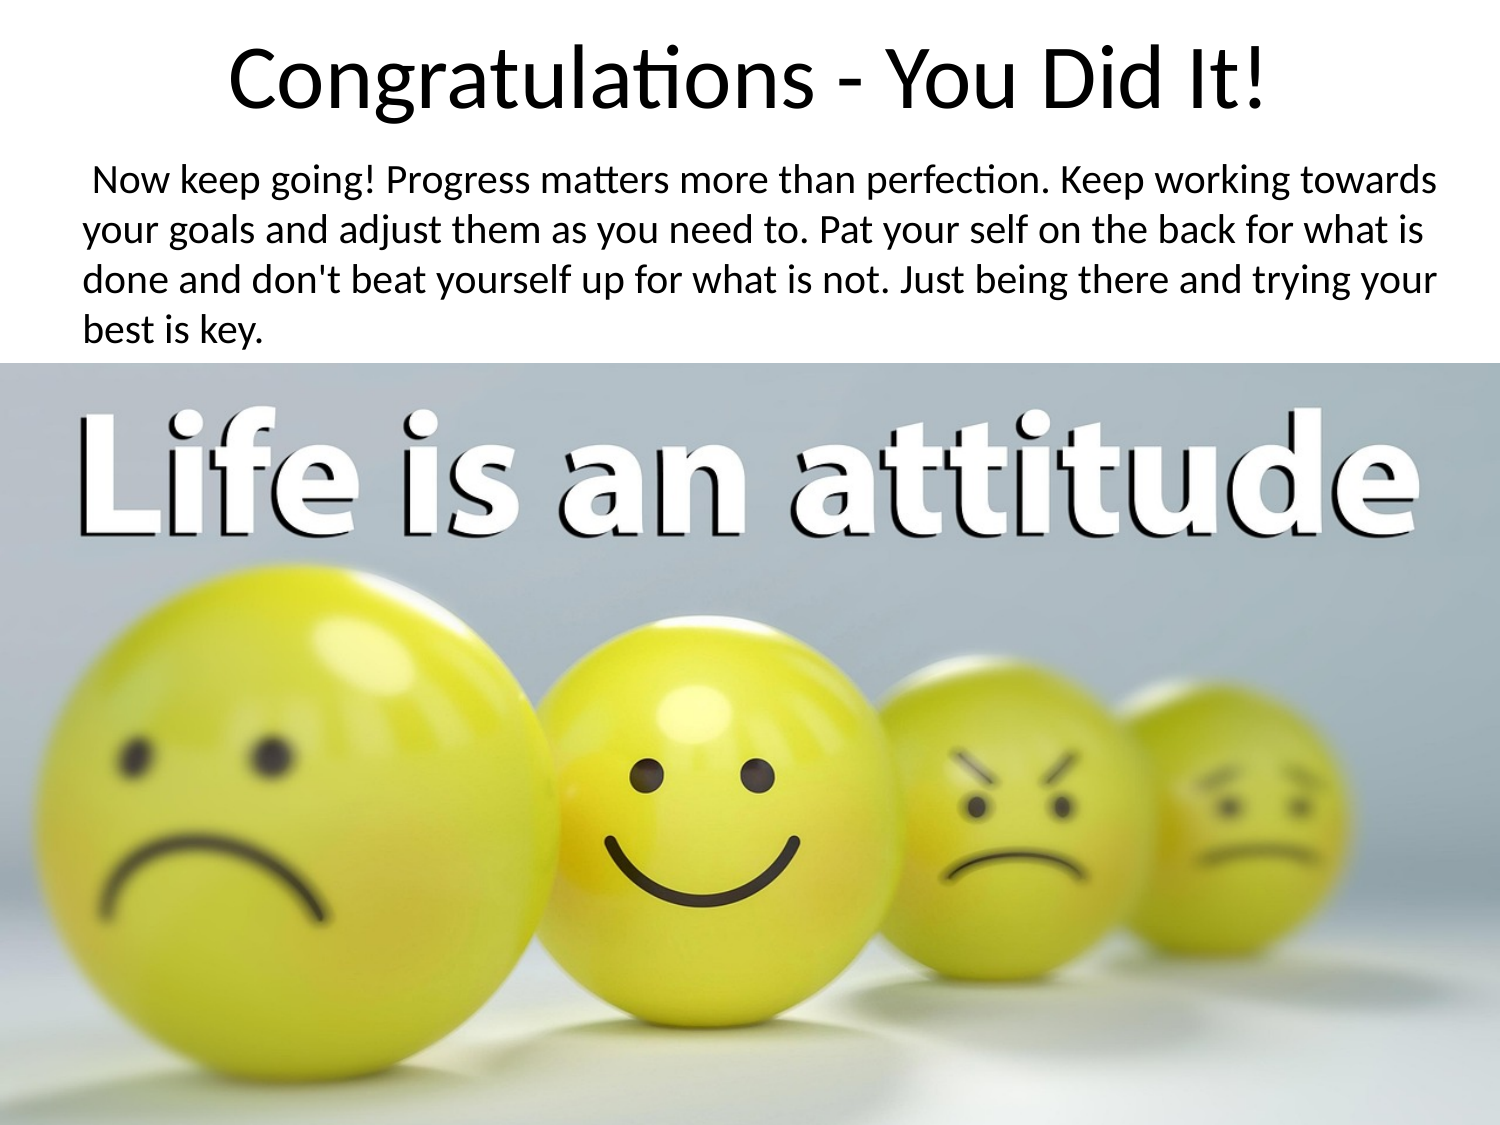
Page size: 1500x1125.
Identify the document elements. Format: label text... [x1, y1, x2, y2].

list Now keep going! Progress matters more than perfection. Keep working towards your goals and adjust them as you need to. Pat your self on the back for what is done and don't beat yourself up for what is not. Just being there and trying your best is key. [67, 144, 1474, 363]
title Congratulations - You Did It! [75, 9, 1425, 144]
picture [0, 363, 1500, 1125]
